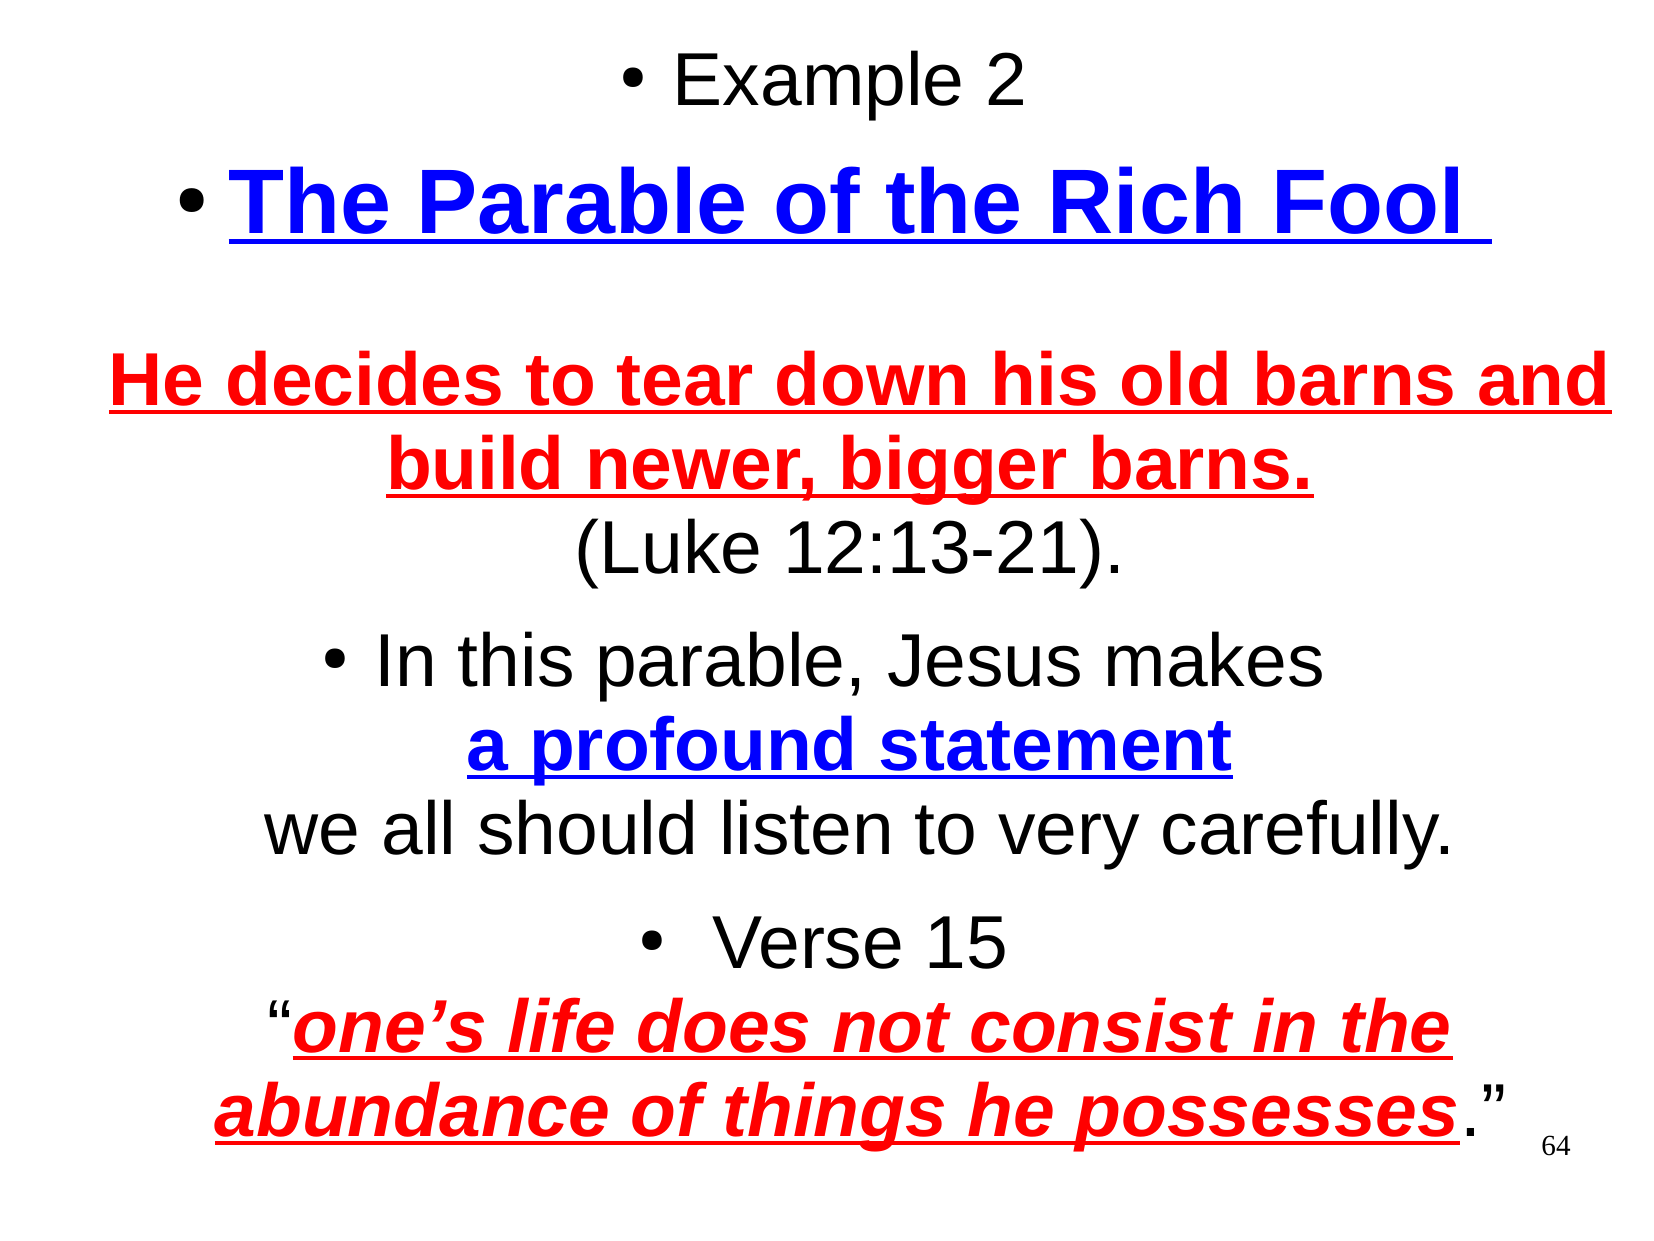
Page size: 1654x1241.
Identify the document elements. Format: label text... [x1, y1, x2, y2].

list Example 2 The Parable of the Rich Fool He decides to tear down his old barns and build newer, bigger barns. (Luke 12:13-21). In this parable, Jesus makes a profound statement we all should listen to very carefully. Verse 15 “one’s life does not consist in the abundance of things he possesses.” [37, 37, 1613, 1238]
